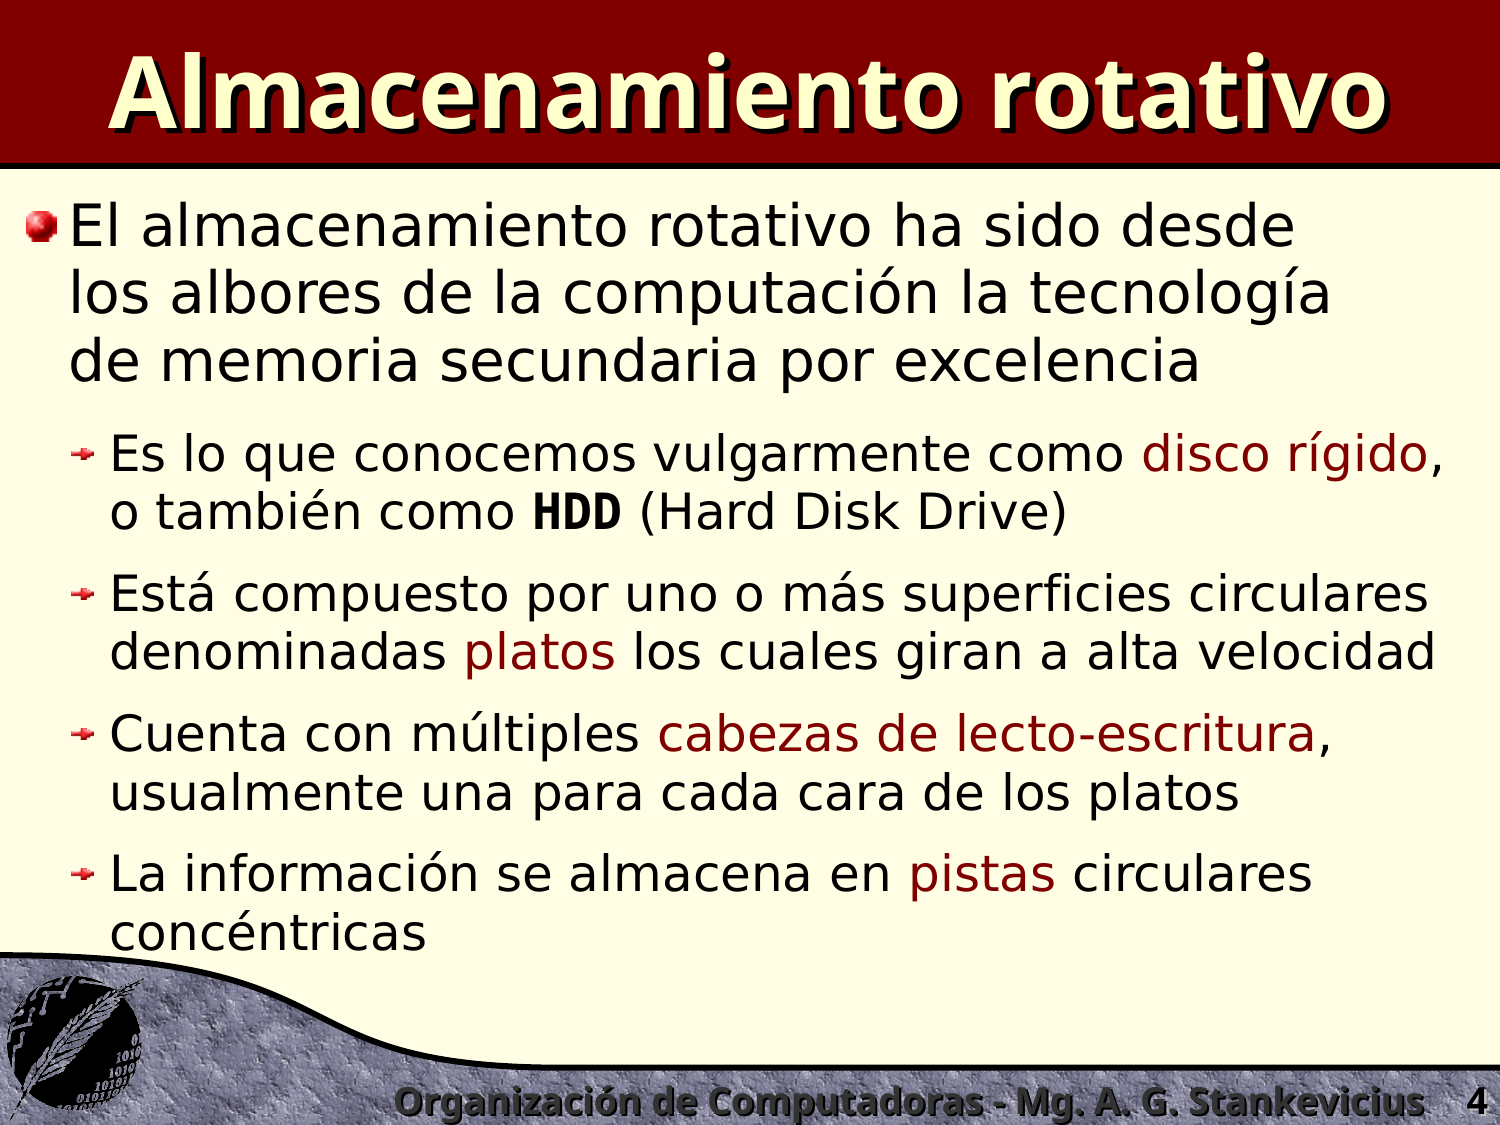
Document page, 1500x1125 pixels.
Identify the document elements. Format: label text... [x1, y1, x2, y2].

picture [802, 1100, 806, 1110]
picture [1058, 1100, 1065, 1110]
picture [0, 959, 1500, 1125]
picture [448, 1100, 455, 1110]
list El almacenamiento rotativo ha sido desde los albores de la computación la tecnología de memoria secundaria por excelencia Es lo que conocemos vulgarmente como disco rígido, o también como HDD (Hard Disk Drive) Está compuesto por uno o más superficies circulares denominadas platos los cuales giran a alta velocidad Cuenta con múltiples cabezas de lecto-escritura, usualmente una para cada cara de los platos La información se almacena en pistas circulares concéntricas [11, 192, 1486, 966]
title Almacenamiento rotativo [15, 5, 1485, 160]
